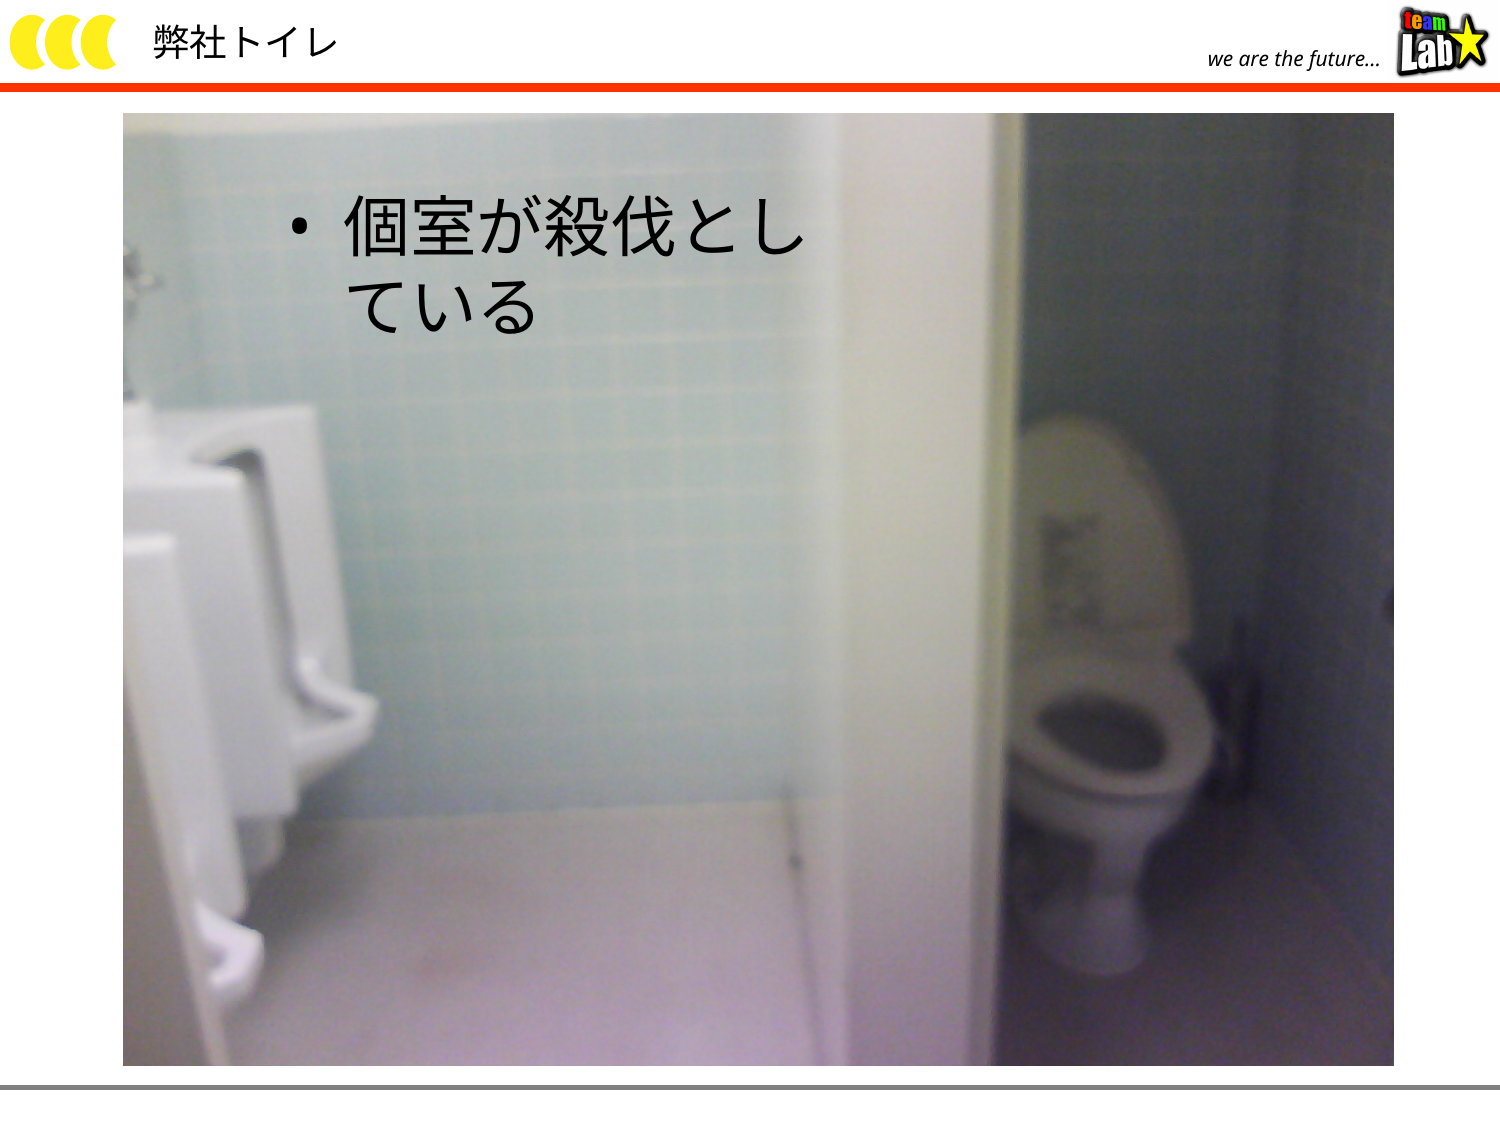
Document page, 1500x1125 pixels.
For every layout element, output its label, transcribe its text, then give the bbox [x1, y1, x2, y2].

title 弊社トイレ [137, 11, 925, 72]
picture [123, 113, 1394, 1066]
picture [1386, 0, 1499, 83]
list 個室が殺伐としている [272, 177, 827, 449]
